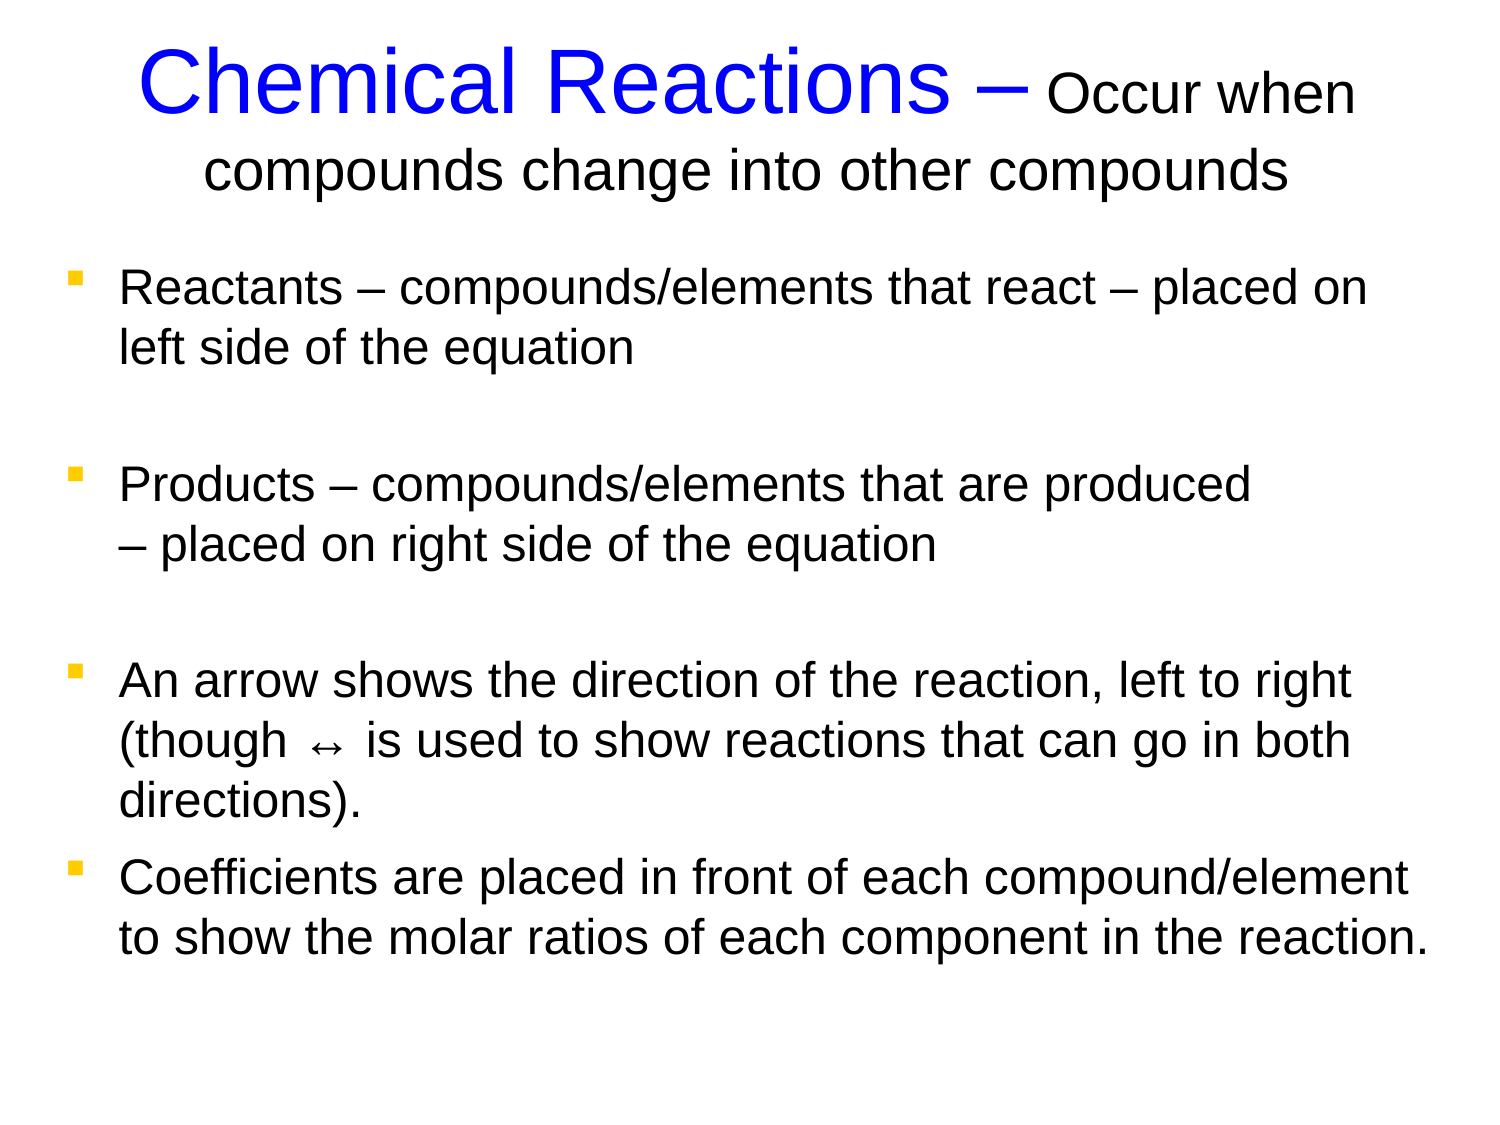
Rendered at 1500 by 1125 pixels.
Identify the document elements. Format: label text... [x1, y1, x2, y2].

list Reactants – compounds/elements that react – placed on left side of the equation Products – compounds/elements that are produced – placed on right side of the equation An arrow shows the direction of the reaction, left to right (though ↔ is used to show reactions that can go in both directions). Coefficients are placed in front of each compound/element to show the molar ratios of each component in the reaction. [49, 246, 1451, 1017]
title Chemical Reactions – Occur when compounds change into other compounds [49, 14, 1446, 210]
